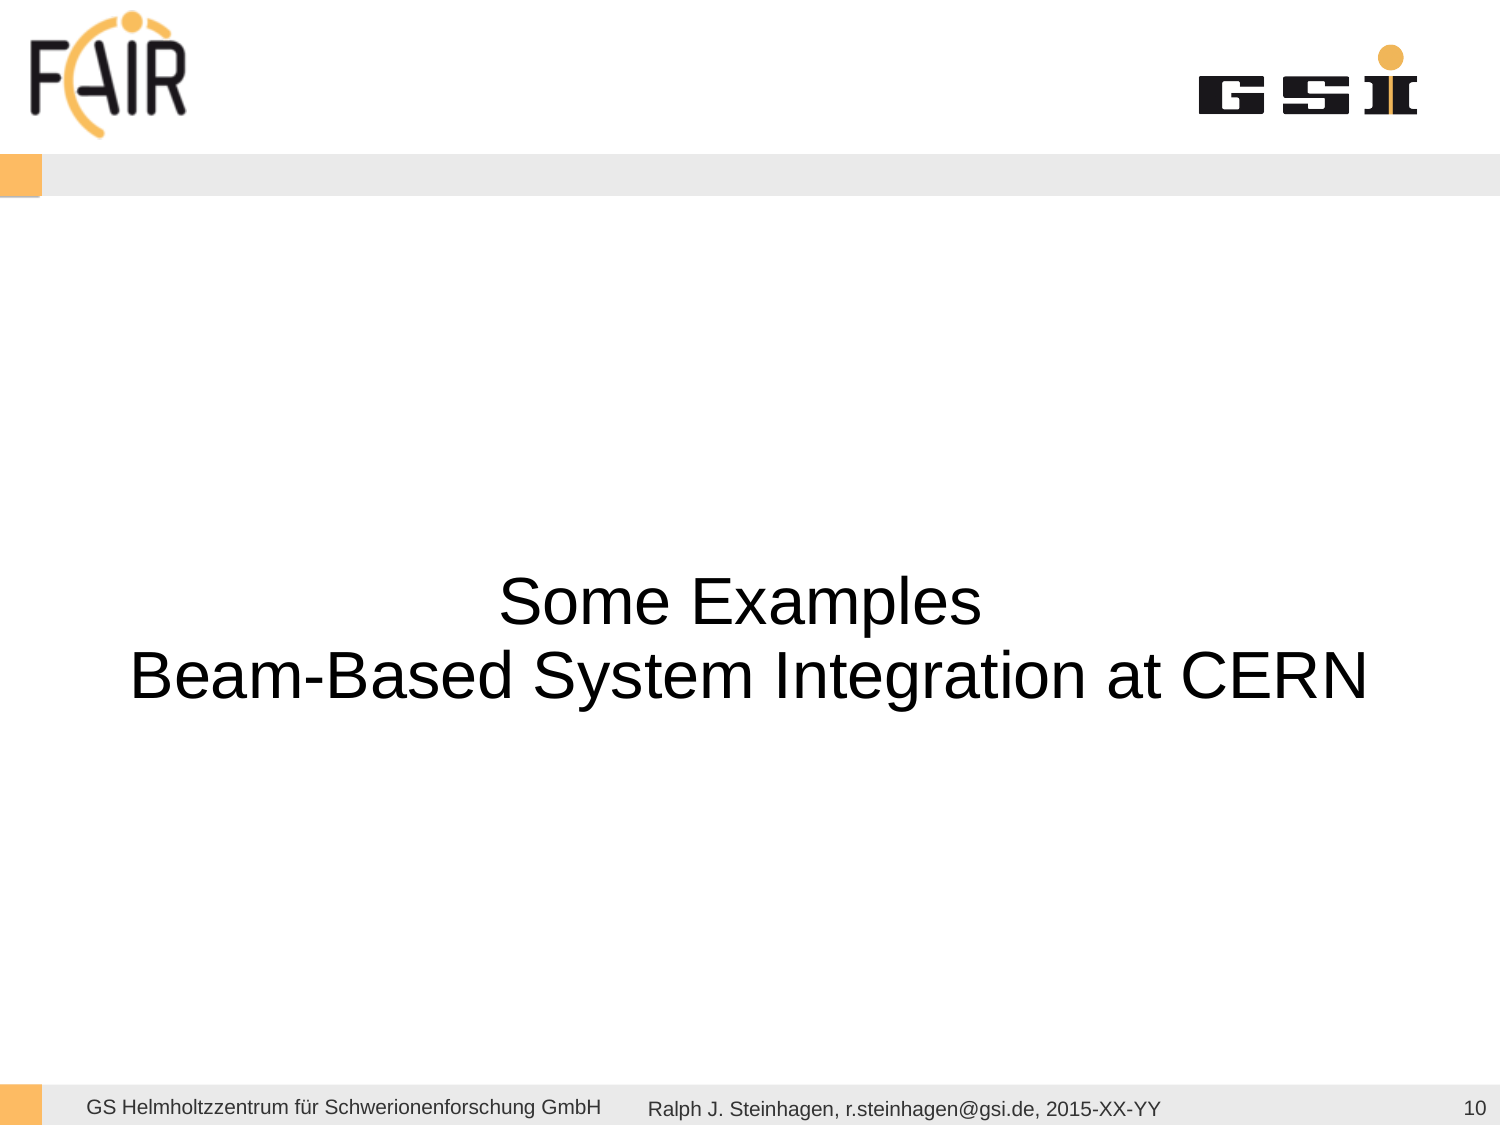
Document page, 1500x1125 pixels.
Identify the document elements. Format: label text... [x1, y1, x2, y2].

picture [1197, 42, 1419, 117]
picture [30, 9, 187, 141]
subtitle Some Examples Beam-Based System Integration at CERN [75, 226, 1425, 1050]
